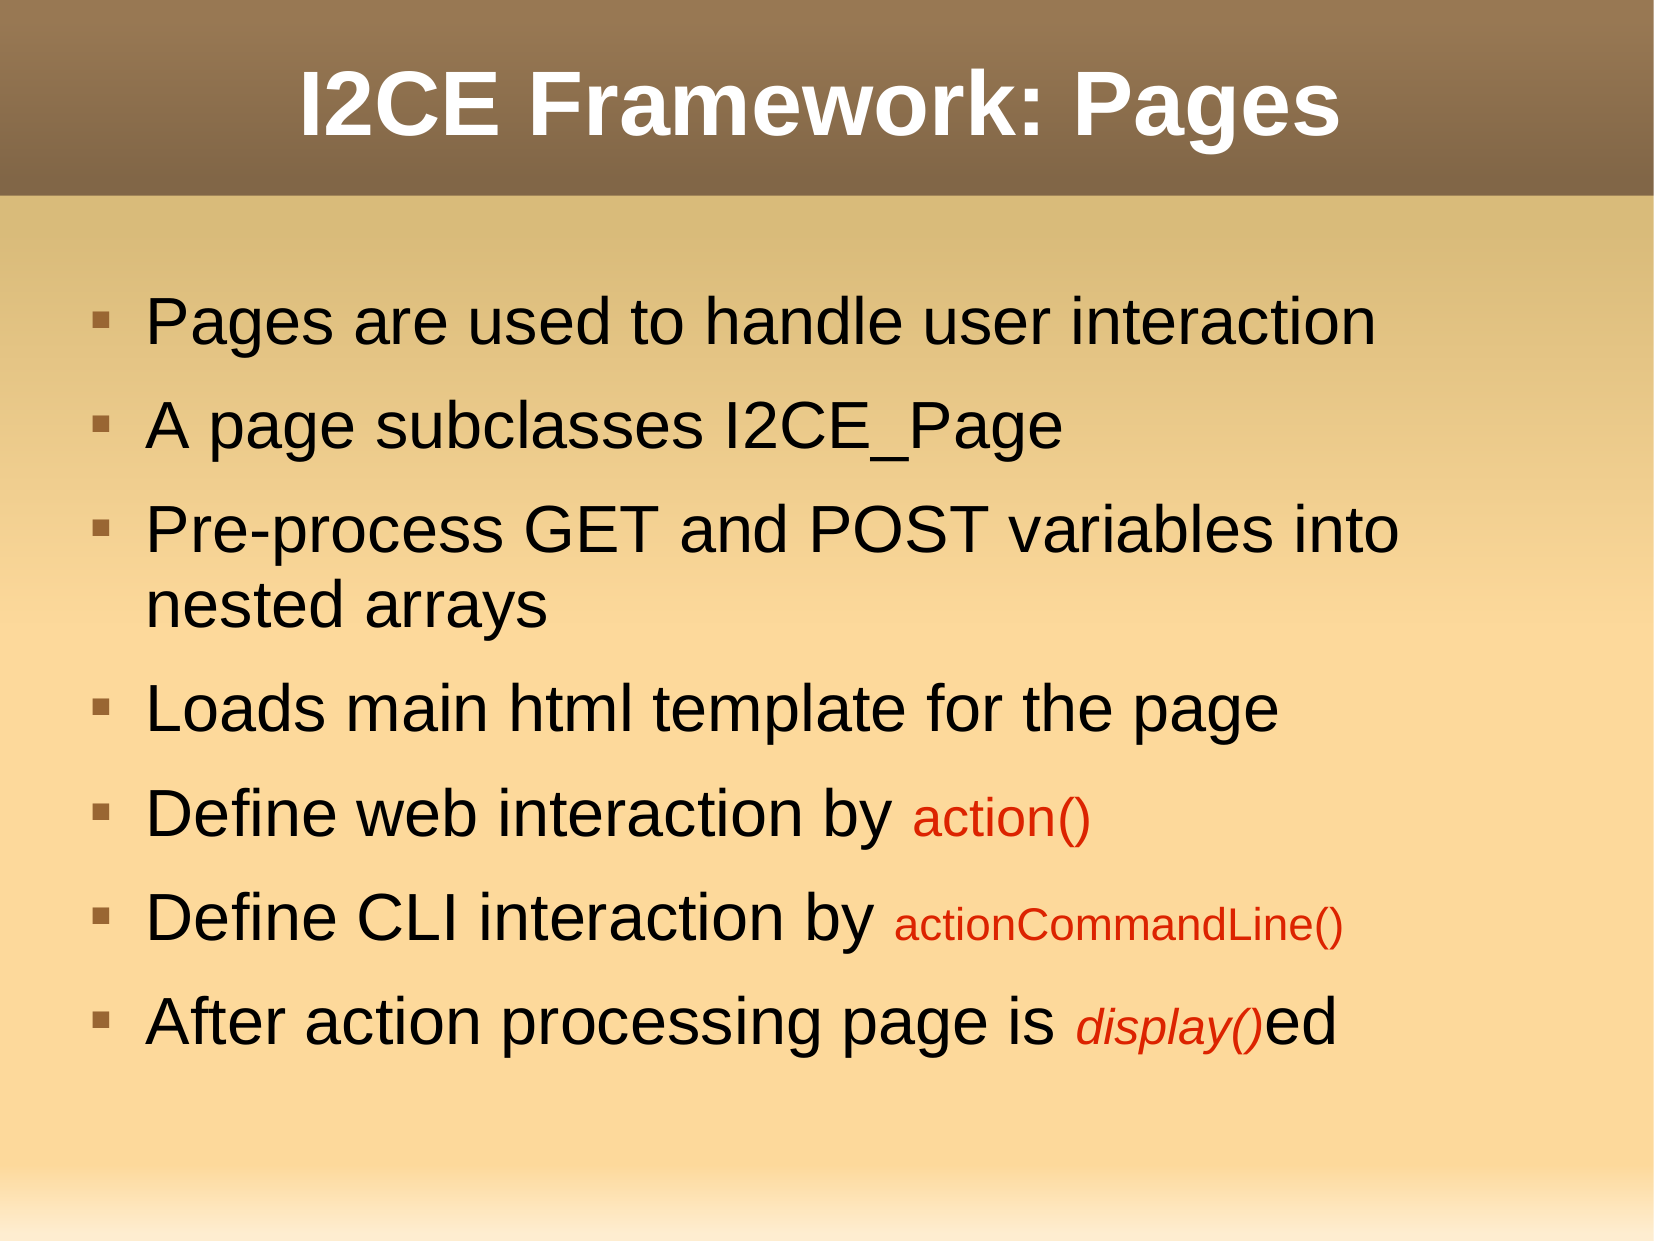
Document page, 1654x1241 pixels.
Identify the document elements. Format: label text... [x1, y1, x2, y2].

picture [0, 0, 1654, 1241]
list Pages are used to handle user interaction A page subclasses I2CE_Page Pre-process GET and POST variables into nested arrays Loads main html template for the page Define web interaction by action() Define CLI interaction by actionCommandLine() After action processing page is display()ed [75, 283, 1564, 1088]
title I2CE Framework: Pages [76, 0, 1565, 208]
